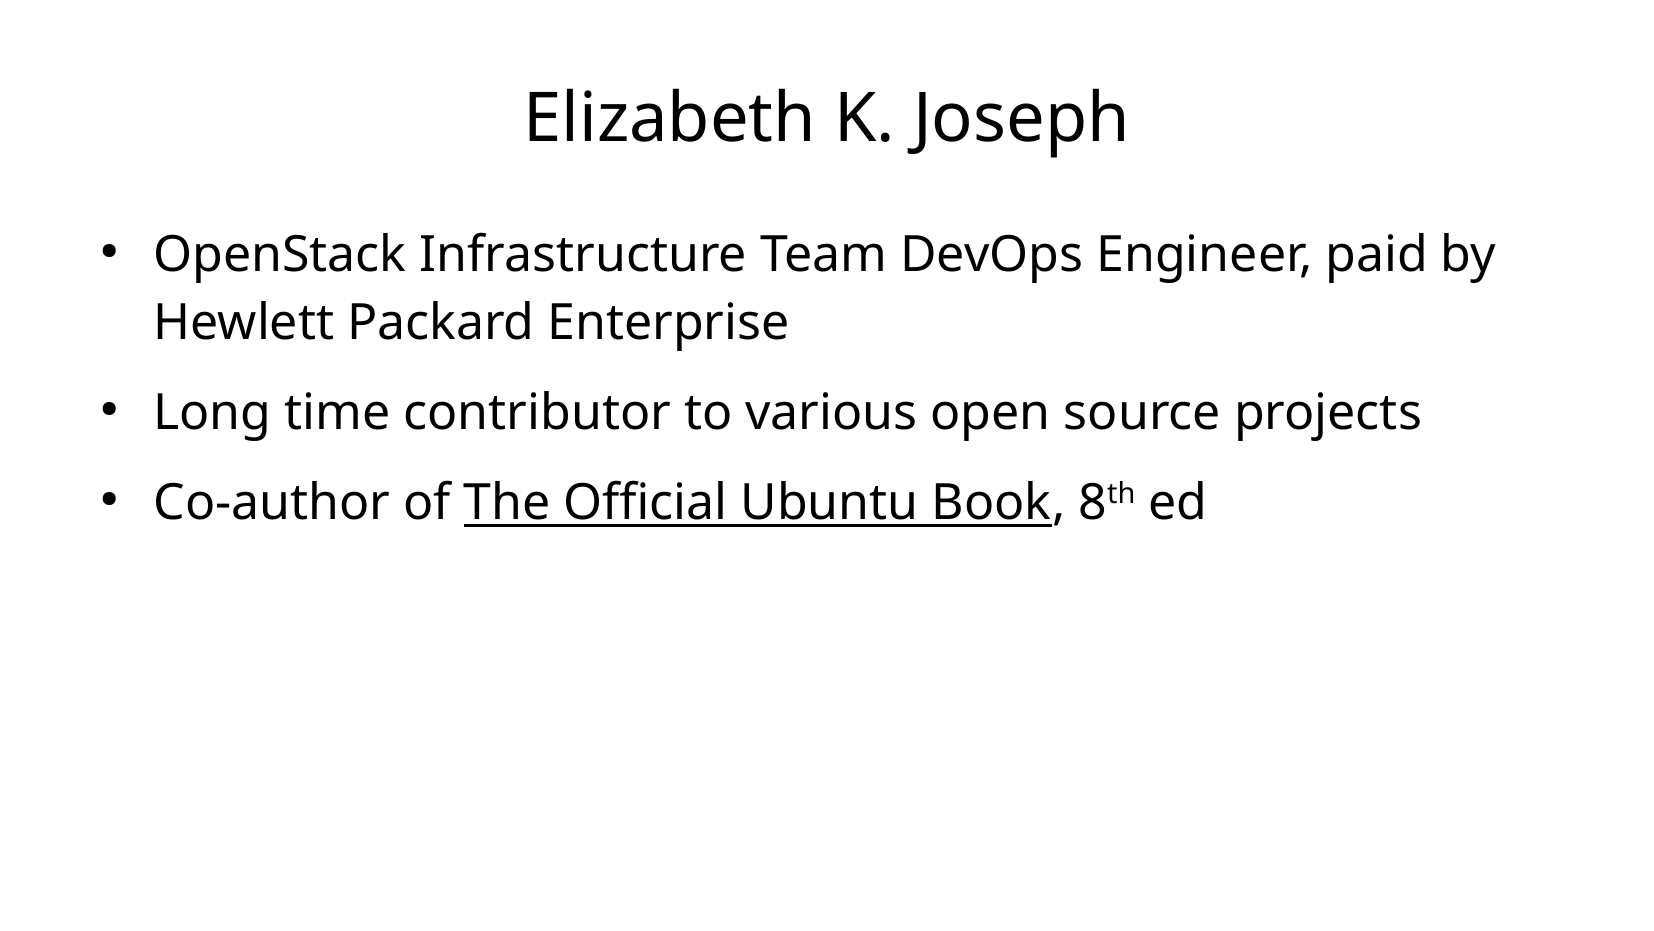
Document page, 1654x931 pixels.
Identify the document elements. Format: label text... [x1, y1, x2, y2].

list OpenStack Infrastructure Team DevOps Engineer, paid by Hewlett Packard Enterprise Long time contributor to various open source projects Co-author of The Official Ubuntu Book, 8th ed [82, 217, 1571, 758]
title Elizabeth K. Joseph [82, 37, 1571, 193]
